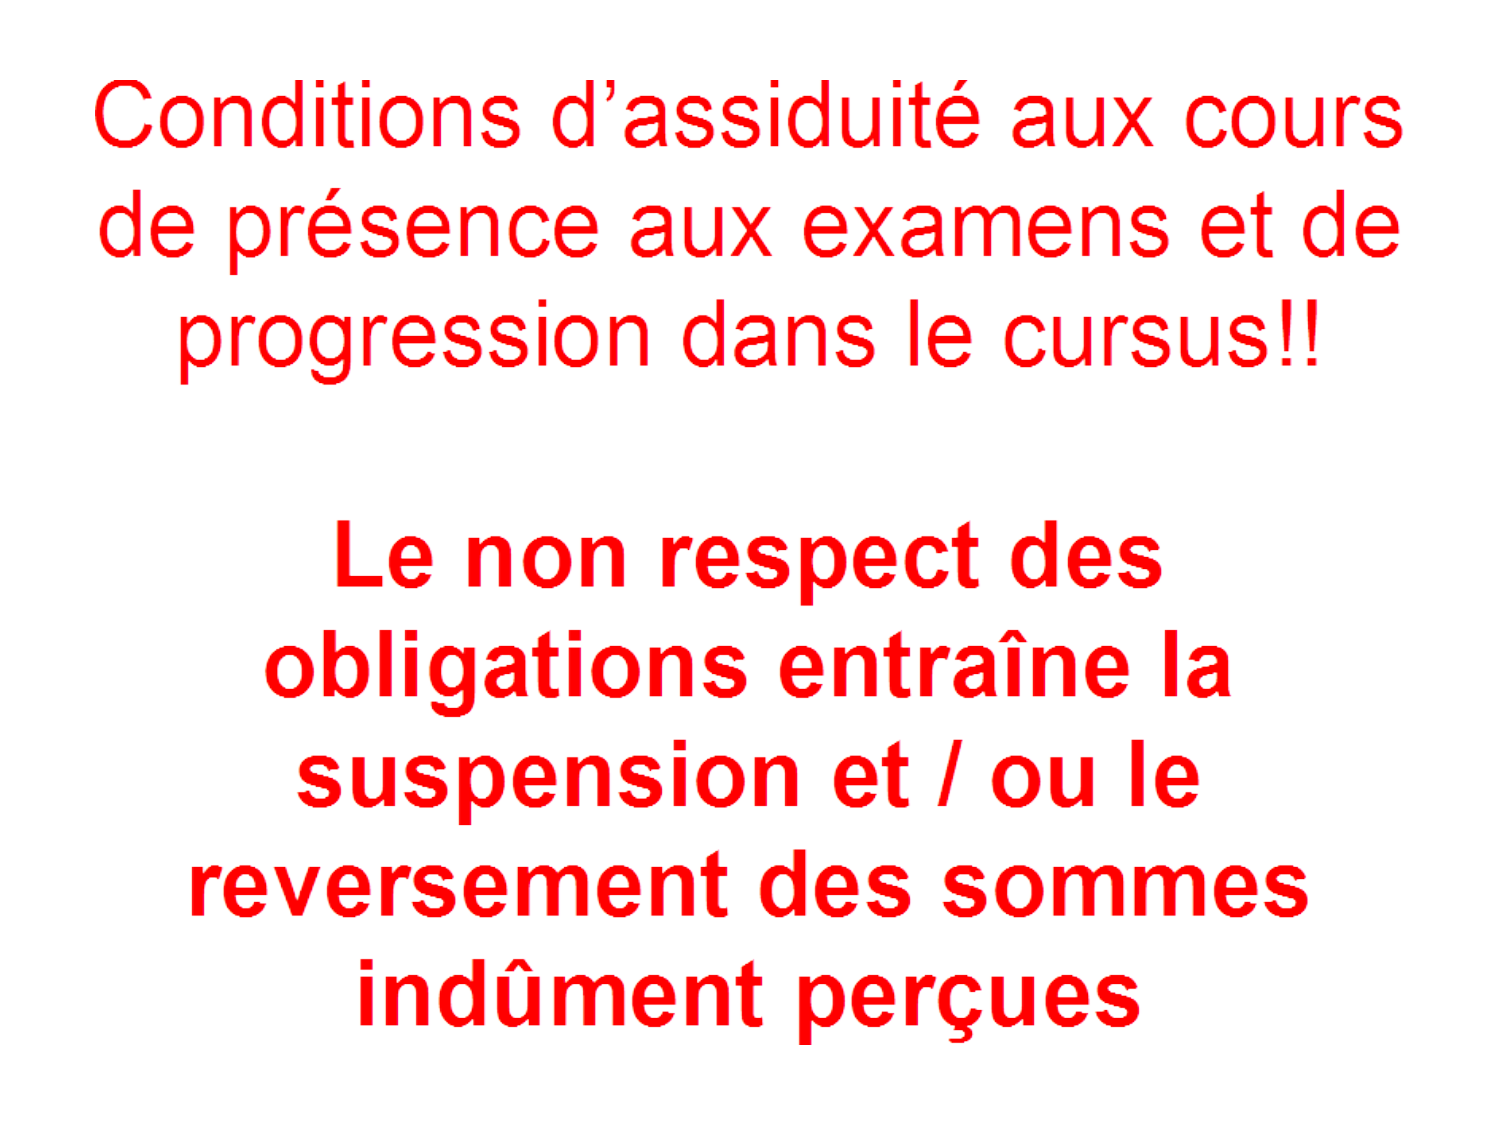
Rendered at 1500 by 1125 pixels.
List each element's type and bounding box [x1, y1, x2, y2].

picture [95, 80, 1405, 1045]
